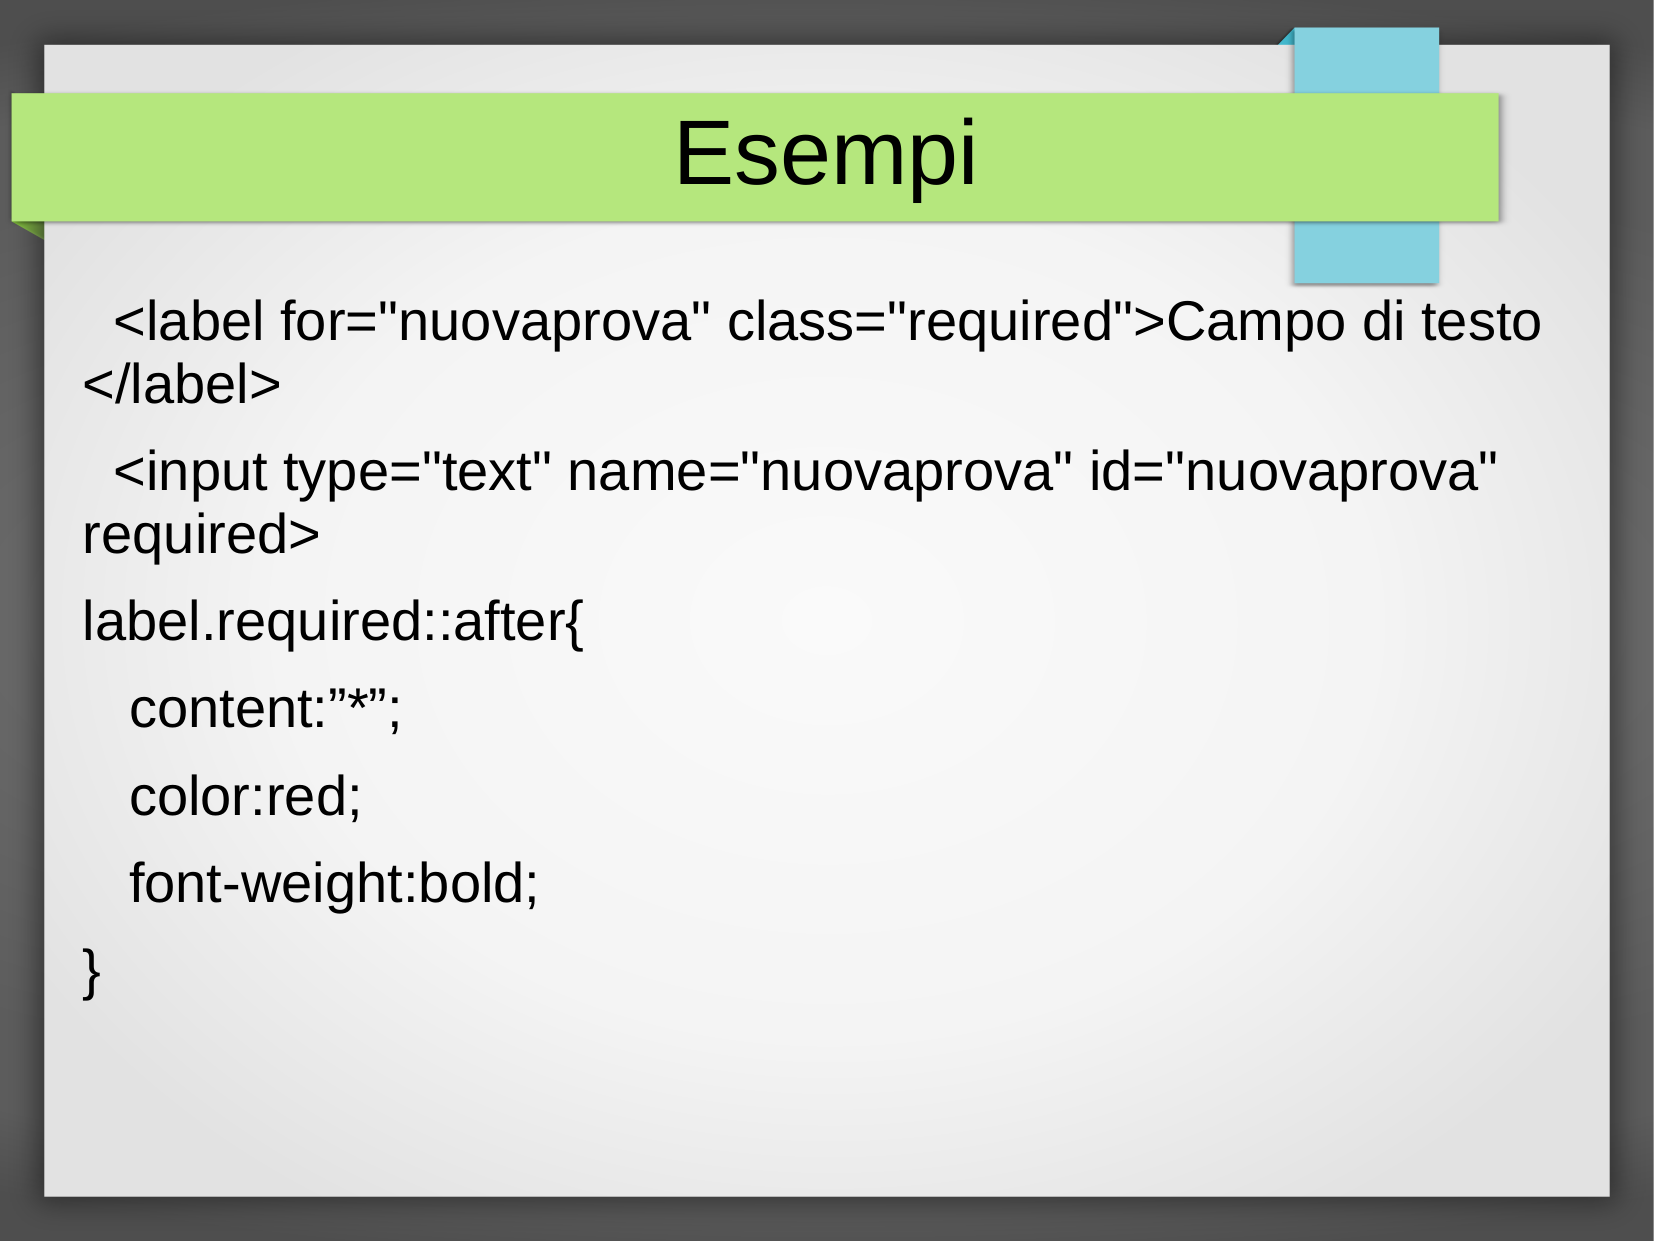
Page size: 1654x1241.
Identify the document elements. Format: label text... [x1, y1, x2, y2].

list <label for="nuovaprova" class="required">Campo di testo </label> <input type="text" name="nuovaprova" id="nuovaprova" required> label.required::after{ content:”*”; color:red; font-weight:bold; } [82, 290, 1571, 1010]
picture [0, 0, 1654, 1241]
title Esempi [82, 49, 1571, 257]
